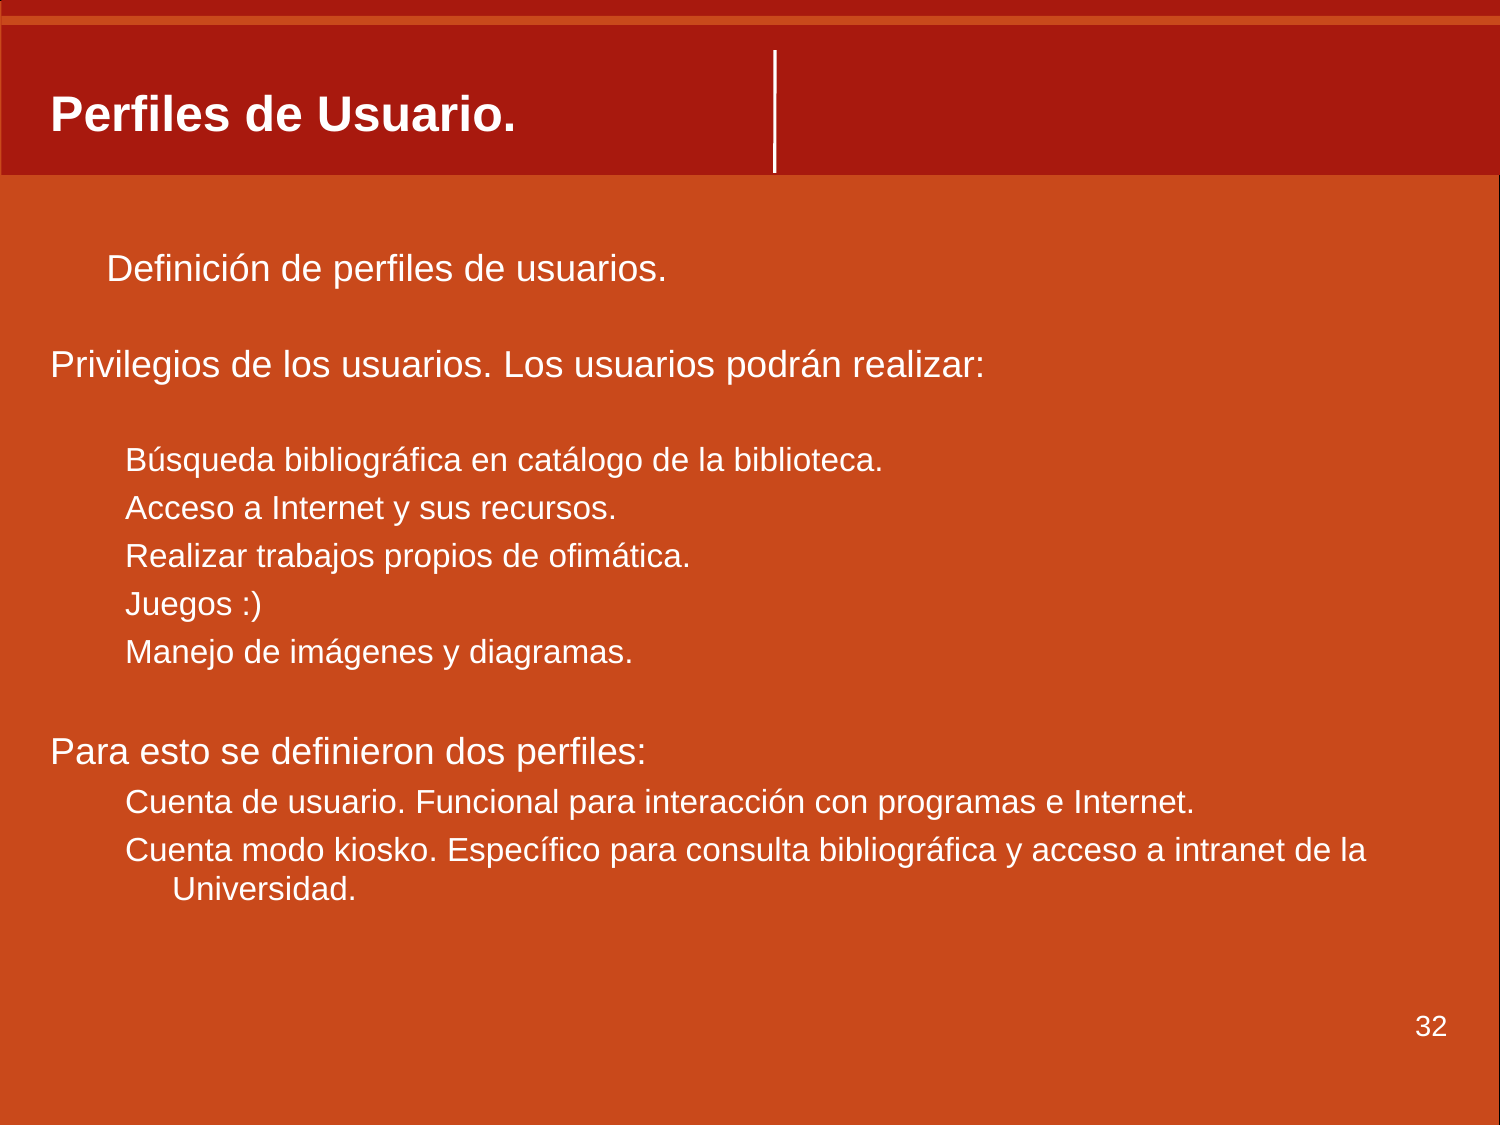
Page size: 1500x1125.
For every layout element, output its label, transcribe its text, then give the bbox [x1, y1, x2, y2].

title Perfiles de Usuario. [50, 60, 751, 164]
list Definición de perfiles de usuarios. Privilegios de los usuarios. Los usuarios podrán realizar: Búsqueda bibliográfica en catálogo de la biblioteca. Acceso a Internet y sus recursos. Realizar trabajos propios de ofimática. Juegos :) Manejo de imágenes y diagramas. Para esto se definieron dos perfiles: Cuenta de usuario. Funcional para interacción con programas e Internet. Cuenta modo kiosko. Específico para consulta bibliográfica y acceso a intranet de la Universidad. [50, 200, 1450, 988]
